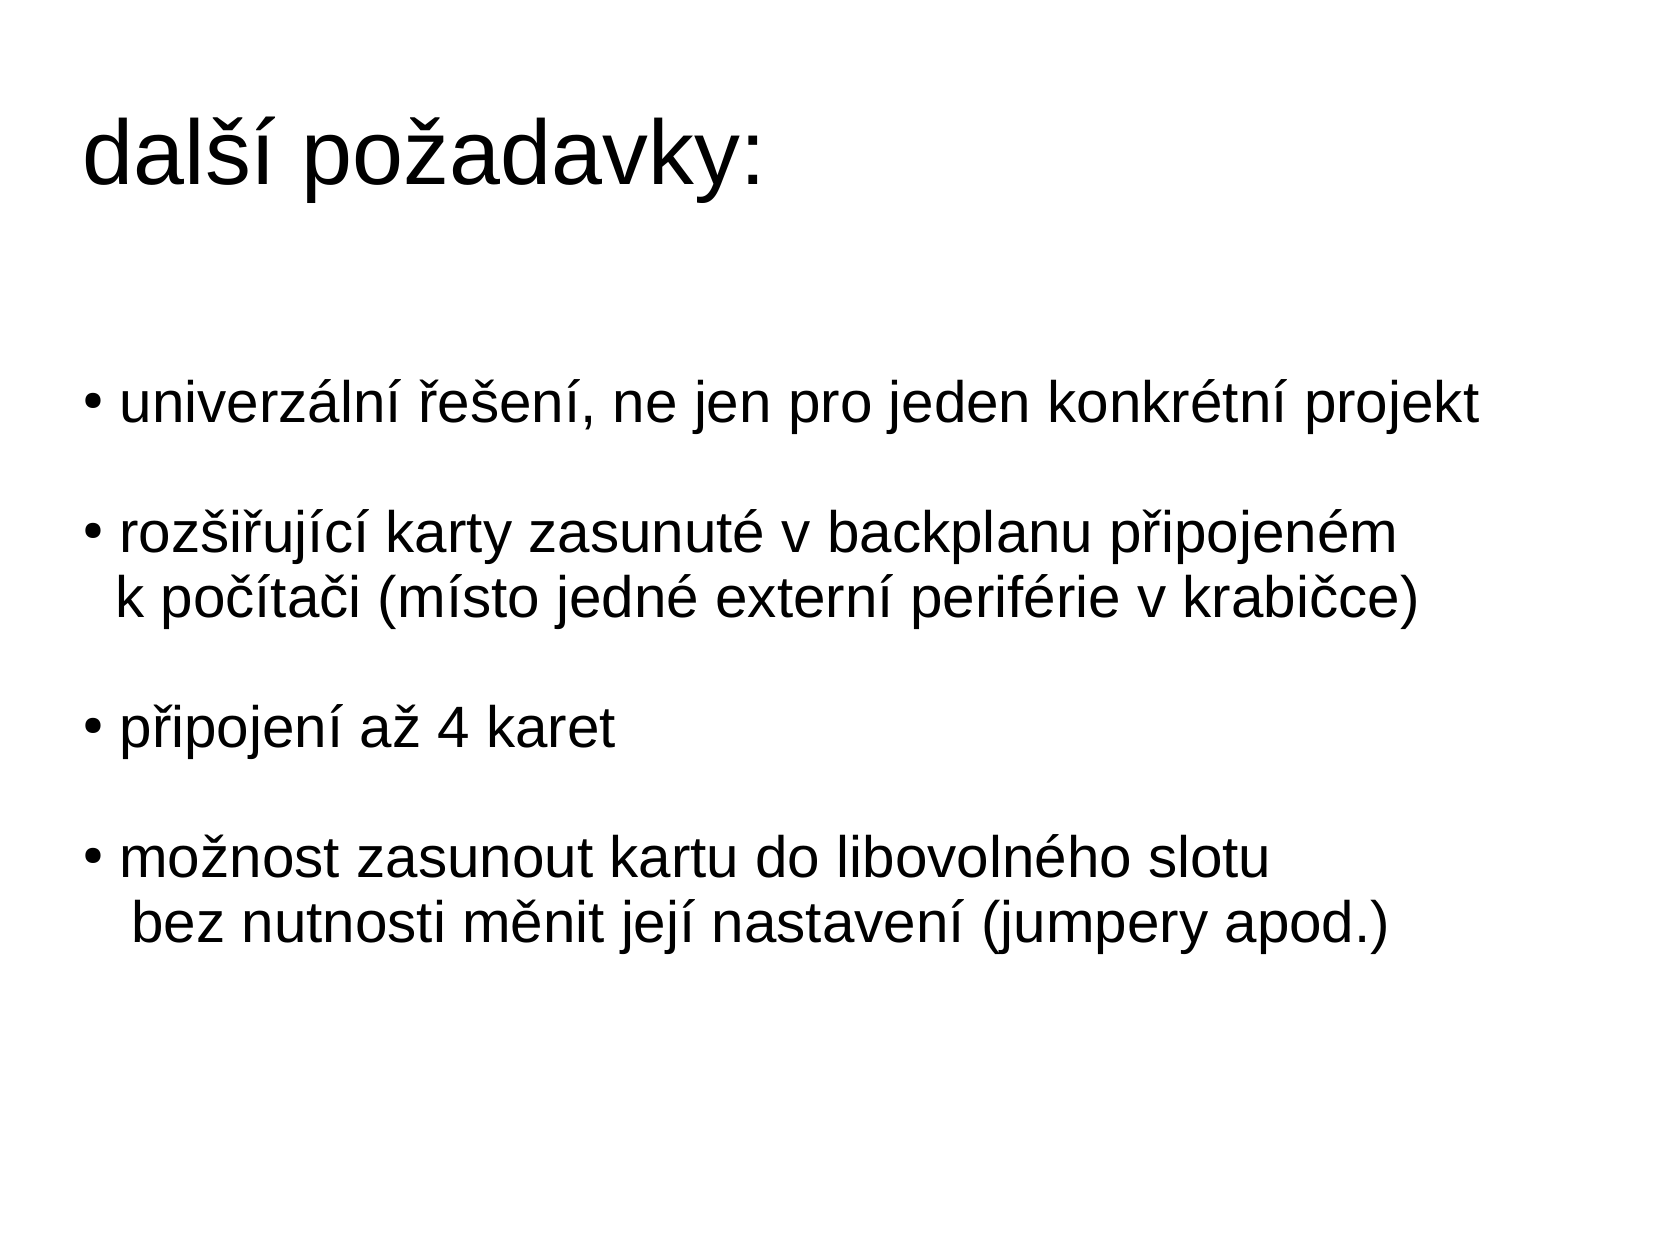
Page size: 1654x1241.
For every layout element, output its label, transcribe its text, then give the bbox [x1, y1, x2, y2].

subtitle univerzální řešení, ne jen pro jeden konkrétní projekt rozšiřující karty zasunuté v backplanu připojeném k počítači (místo jedné externí periférie v krabičce) připojení až 4 karet možnost zasunout kartu do libovolného slotu bez nutnosti měnit její nastavení (jumpery apod.) [82, 297, 1571, 1102]
title další požadavky: [82, 49, 1571, 257]
